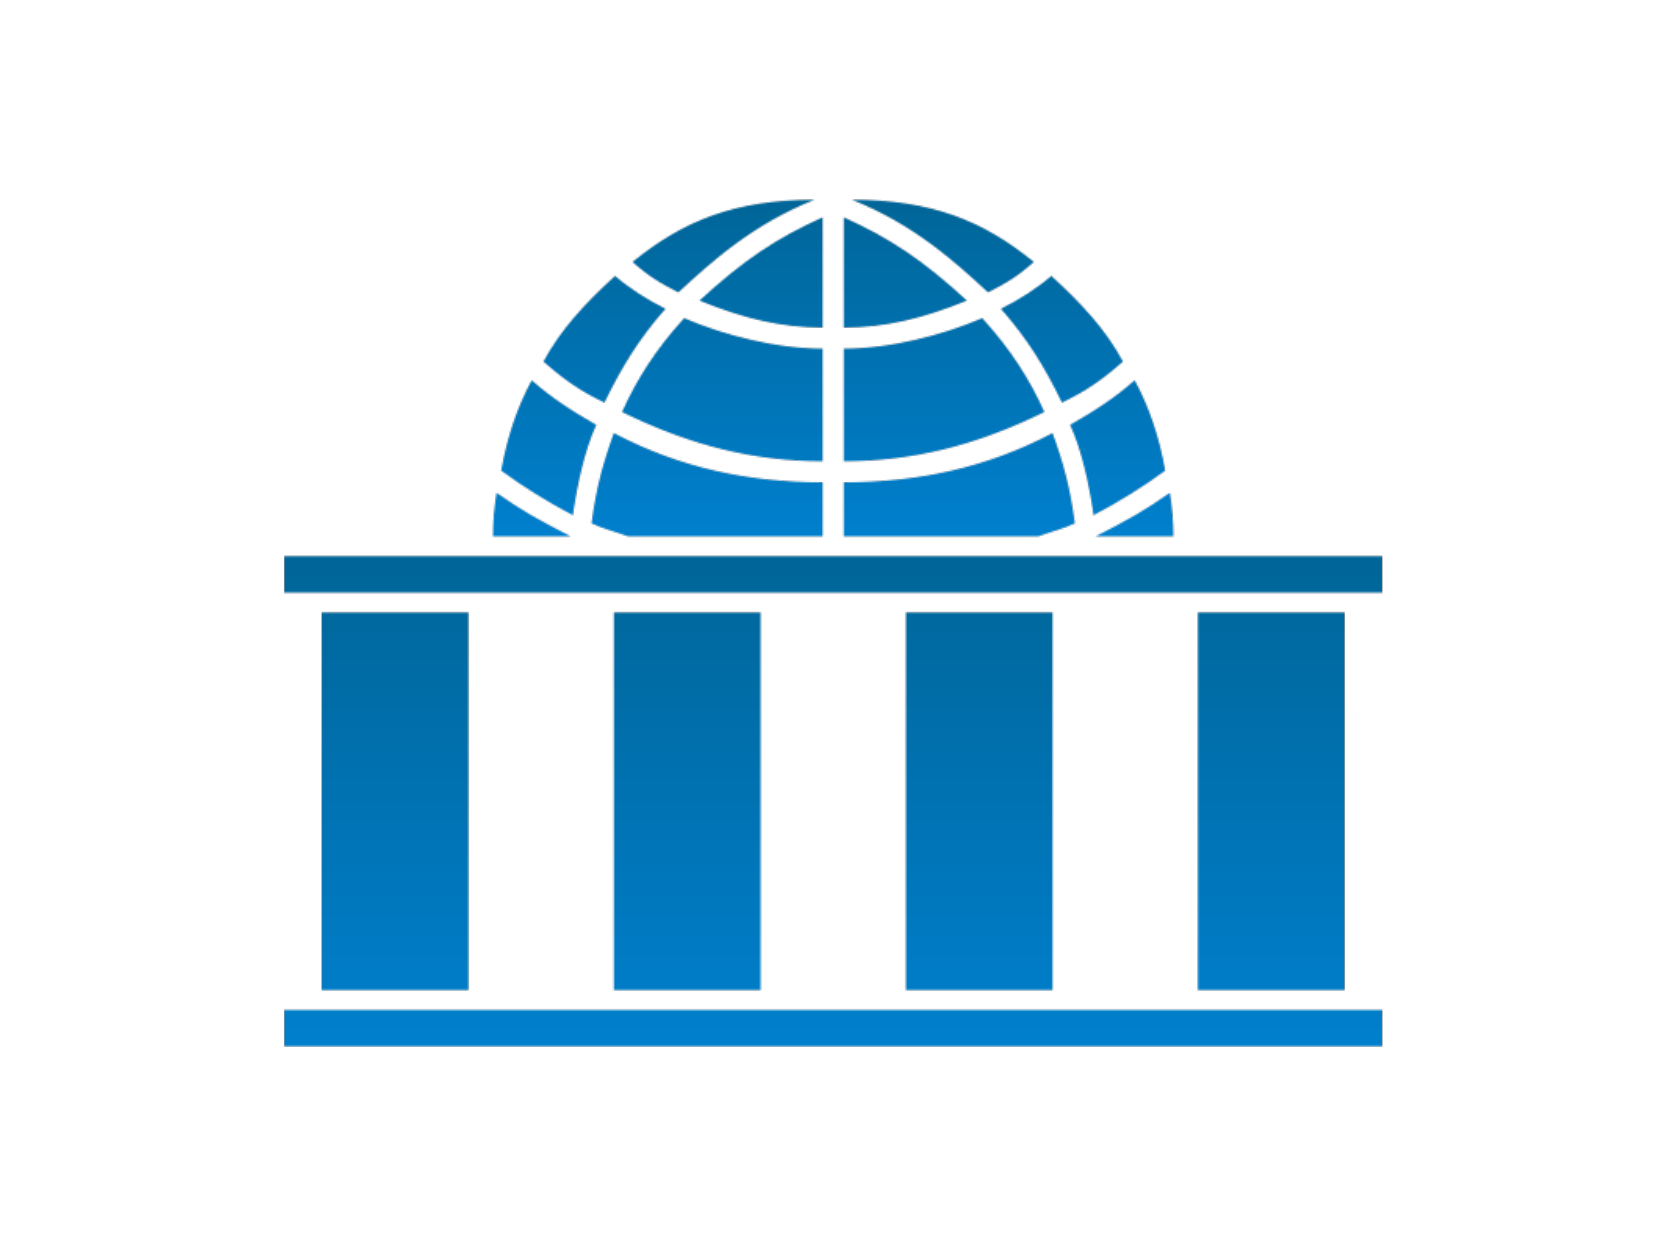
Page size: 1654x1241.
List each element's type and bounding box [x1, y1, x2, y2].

picture [247, 159, 1420, 1097]
